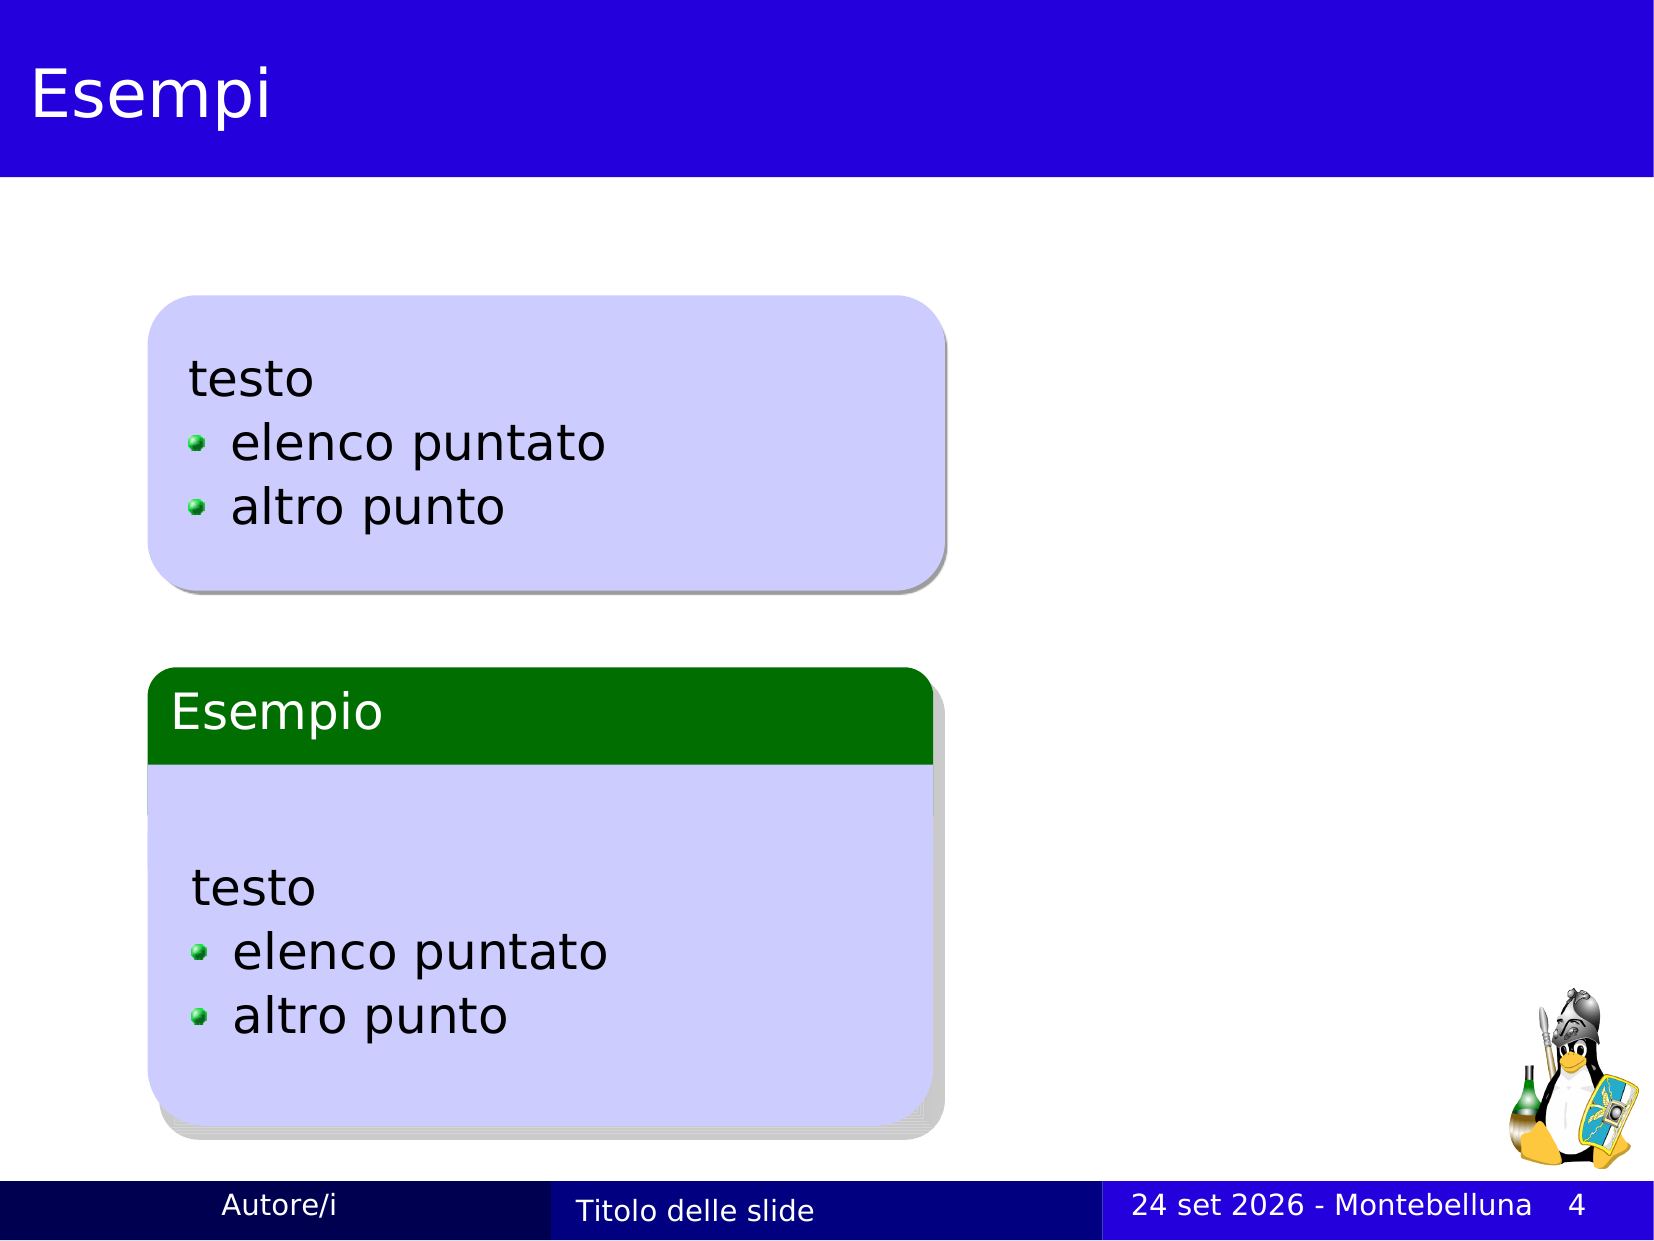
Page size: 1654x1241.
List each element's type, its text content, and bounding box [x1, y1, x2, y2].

text_box testo elenco puntato altro punto [147, 778, 934, 1126]
text_box testo elenco puntato altro punto [147, 295, 945, 591]
text_box [147, 682, 945, 1140]
title Esempi [29, 0, 1518, 198]
picture [188, 435, 205, 451]
picture [191, 1008, 207, 1025]
text_box Esempio [147, 667, 934, 764]
picture [188, 499, 205, 515]
picture [1509, 988, 1639, 1169]
picture [191, 944, 207, 960]
